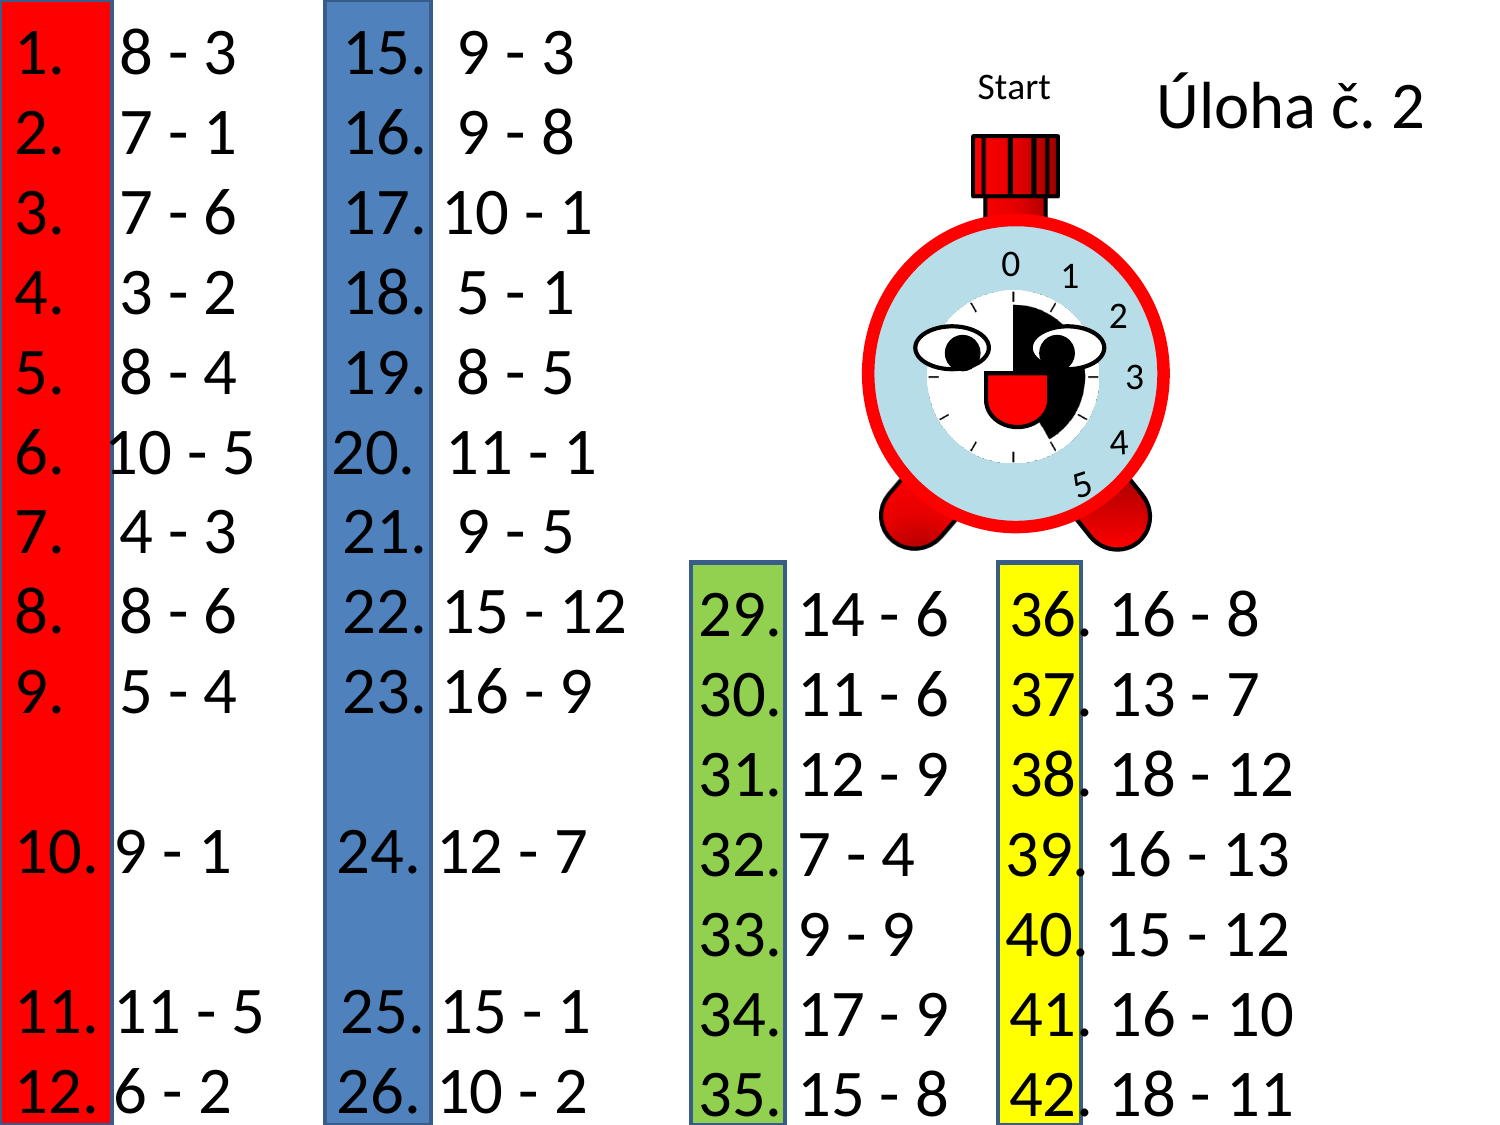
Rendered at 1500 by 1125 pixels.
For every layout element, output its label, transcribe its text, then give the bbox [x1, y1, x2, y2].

text_box [1095, 243, 1136, 283]
text_box [868, 219, 1094, 528]
text_box 29. 14 - 6 36. 16 - 8 30. 11 - 6 37. 13 - 7 31. 12 - 9 38. 18 - 12 32. 7 - 4 39. 16 - 13 33. 9 - 9 40. 15 - 12 34. 17 - 9 41. 16 - 10 35. 15 - 8 42. 18 - 11 [683, 562, 1309, 1125]
text_box Úloha č. 2 [1141, 54, 1441, 151]
text_box [986, 373, 1050, 428]
text_box 0 [986, 231, 1036, 290]
text_box 8 - 3 15. 9 - 3 7 - 1 16. 9 - 8 7 - 6 17. 10 - 1 3 - 2 18. 5 - 1 8 - 4 19. 8 - 5 10 - 5 20. 11 - 1 4 - 3 21. 9 - 5 8 - 6 22. 15 - 12 5 - 4 23. 16 - 9 9 - 1 24. 12 - 7 11 - 5 25. 15 - 1 6 - 2 26. 10 - 2 4 - 1 27. 14 - 2 5 - 5 28. 15 - 0 [0, 0, 780, 1125]
text_box Start [963, 54, 1066, 116]
picture [878, 465, 966, 552]
text_box 1 [1045, 243, 1095, 290]
text_box [1030, 295, 1164, 463]
text_box 2 [1094, 283, 1143, 345]
text_box [1074, 471, 1150, 550]
text_box 5 [1049, 458, 1114, 519]
picture [971, 134, 1060, 226]
text_box 3 [1110, 344, 1160, 405]
picture [927, 290, 1099, 463]
text_box 4 [1099, 409, 1136, 472]
